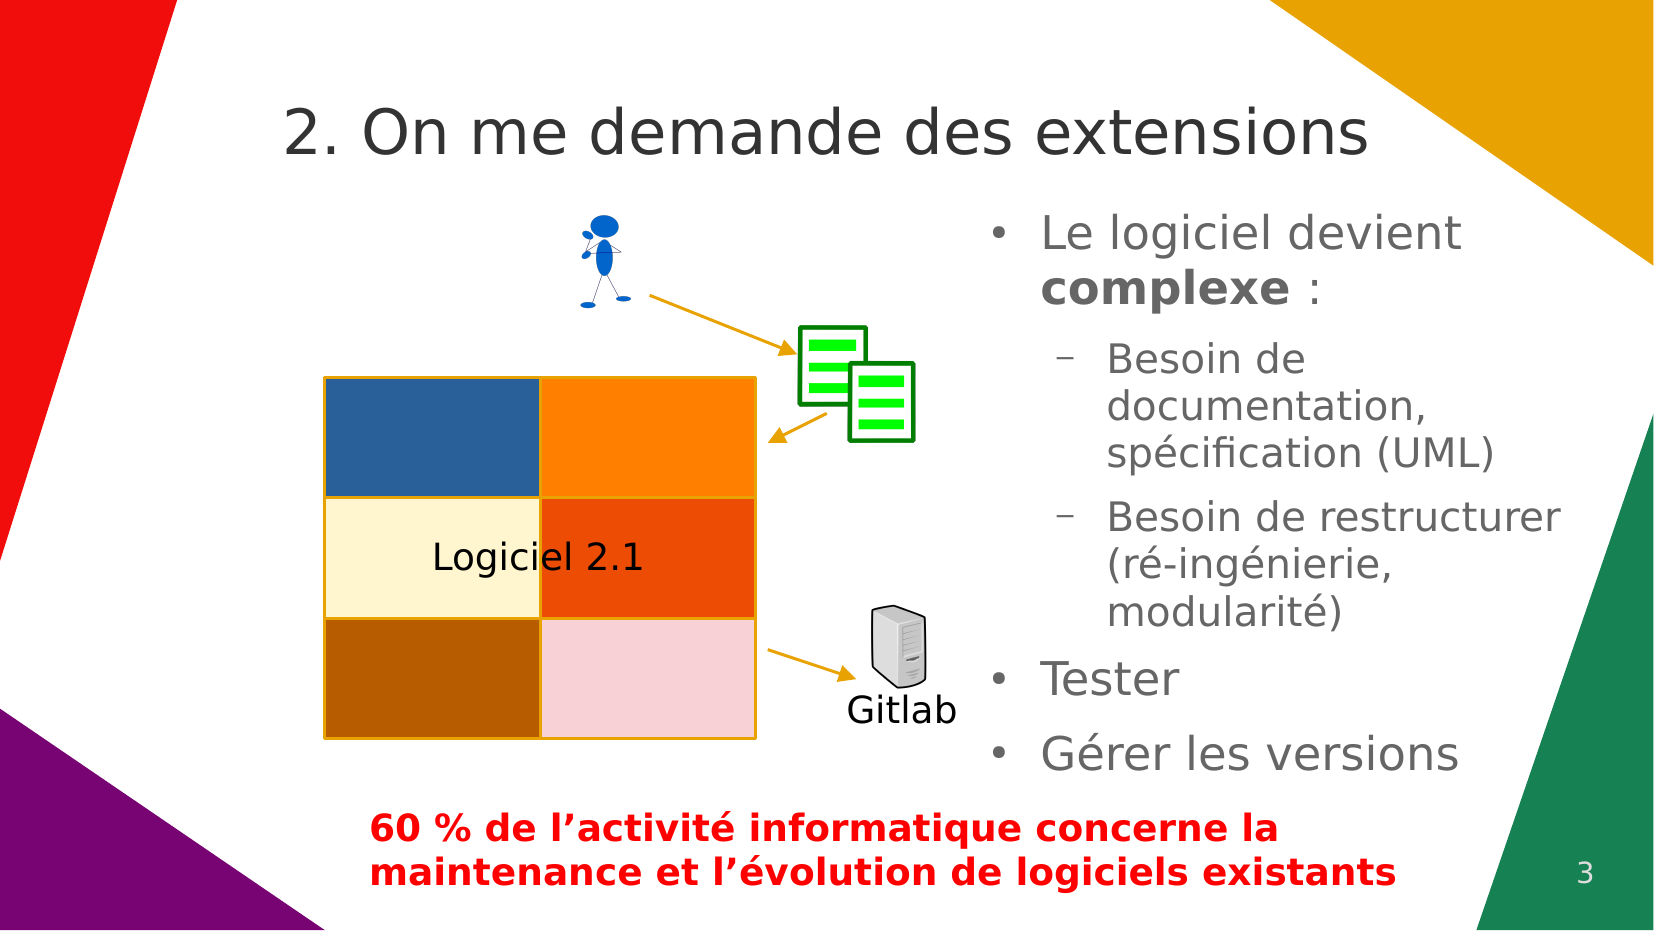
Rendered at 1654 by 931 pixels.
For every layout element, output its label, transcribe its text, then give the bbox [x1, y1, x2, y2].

text_box [324, 377, 756, 739]
text_box 60 % de l’activité informatique concerne la maintenance et l’évolution de logiciels existants [354, 799, 1447, 931]
text_box Logiciel 2.1 [417, 528, 691, 608]
picture [856, 590, 941, 709]
picture [797, 324, 916, 443]
text_box Gitlab [831, 681, 973, 784]
title 2. On me demande des extensions [118, 59, 1536, 207]
list Le logiciel devient complexe : Besoin de documentation, spécification (UML) Besoin de restructurer (ré-ingénierie, modularité) Tester Gérer les versions [974, 206, 1565, 798]
picture [564, 200, 650, 319]
